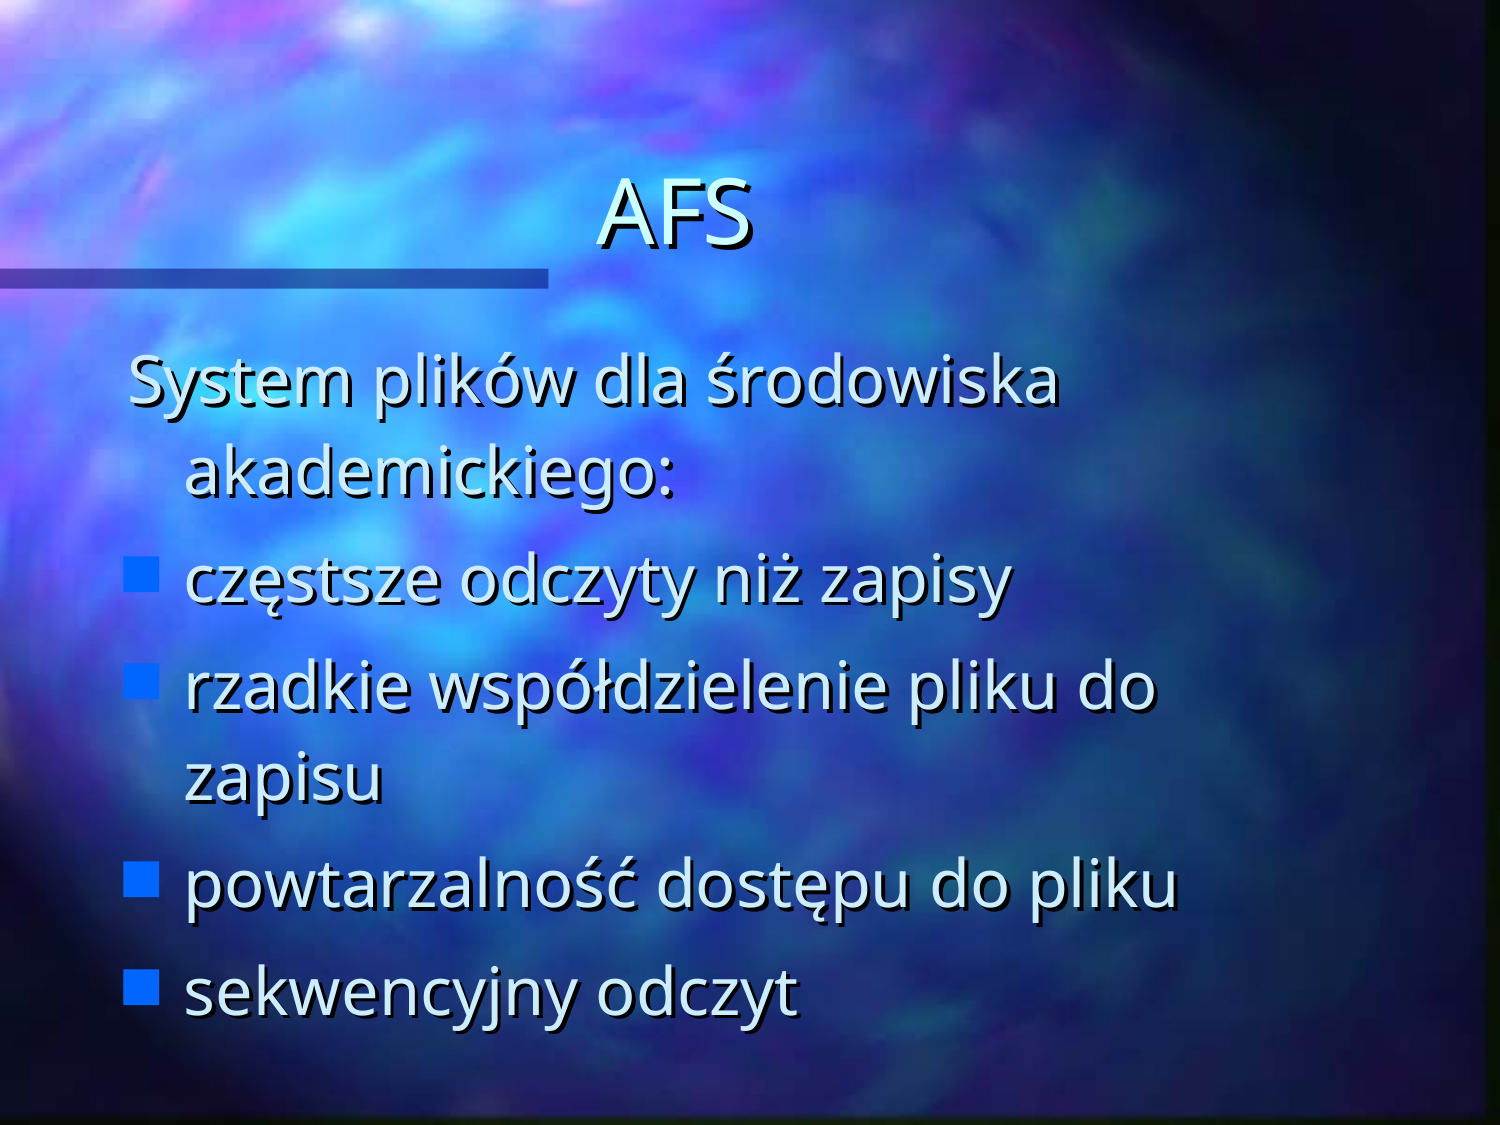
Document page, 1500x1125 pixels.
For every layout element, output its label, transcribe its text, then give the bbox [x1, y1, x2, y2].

list System plików dla środowiska akademickiego: częstsze odczyty niż zapisy rzadkie współdzielenie pliku do zapisu powtarzalność dostępu do pliku sekwencyjny odczyt [112, 324, 1388, 1001]
title AFS [37, 74, 1313, 275]
picture [0, 0, 1500, 1125]
